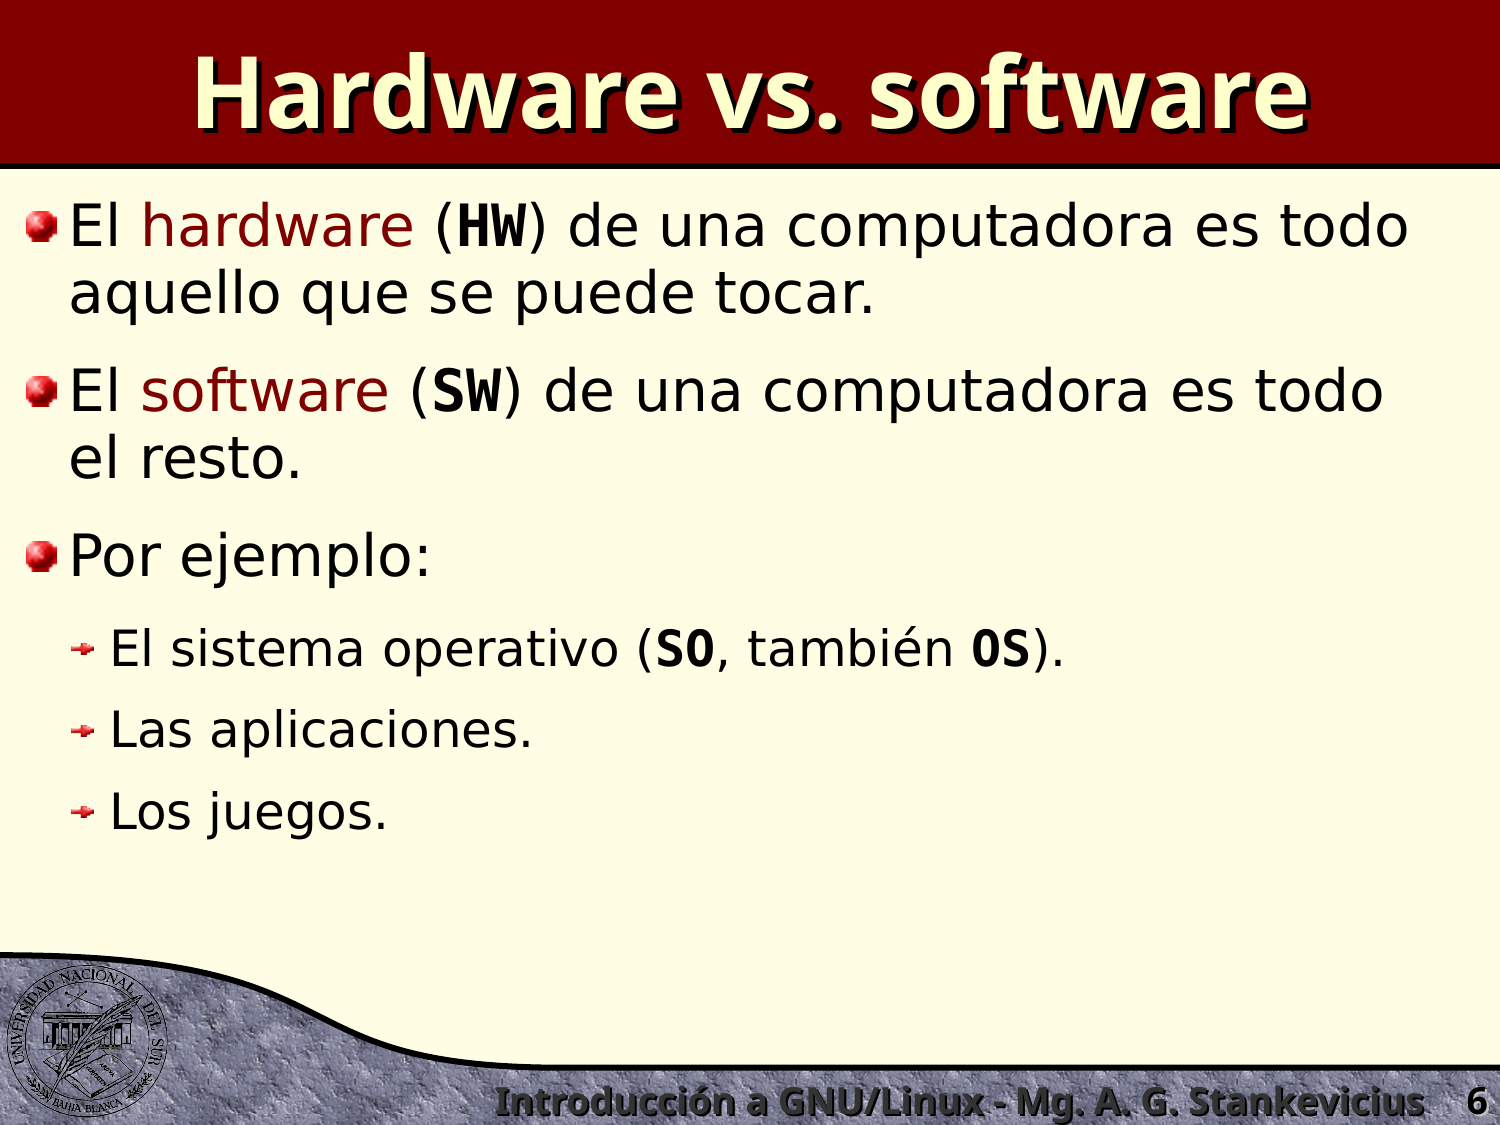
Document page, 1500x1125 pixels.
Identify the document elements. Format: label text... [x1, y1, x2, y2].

list El hardware (HW) de una computadora es todo aquello que se puede tocar. El software (SW) de una computadora es todo el resto. Por ejemplo: El sistema operativo (SO, también OS). Las aplicaciones. Los juegos. [11, 192, 1486, 935]
title Hardware vs. software [15, 12, 1485, 153]
picture [0, 956, 1500, 1125]
picture [1059, 1100, 1065, 1110]
